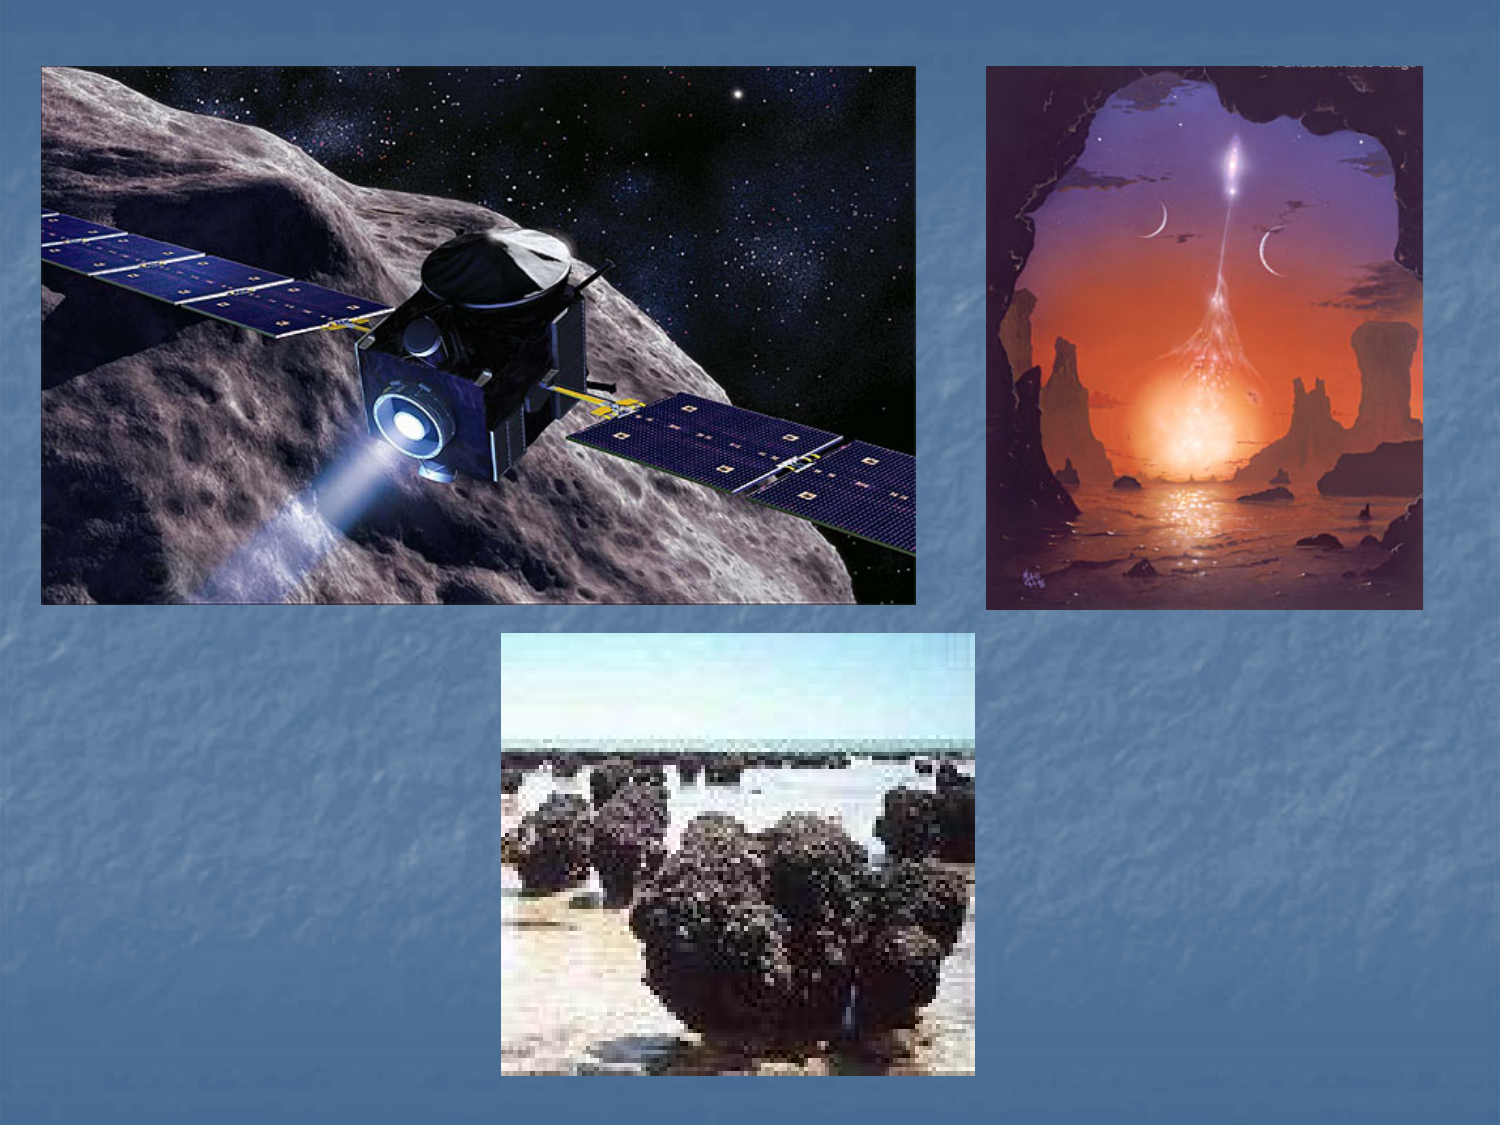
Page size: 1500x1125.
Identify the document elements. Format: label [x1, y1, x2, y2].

picture [41, 66, 916, 605]
picture [986, 66, 1424, 610]
picture [501, 633, 975, 1077]
